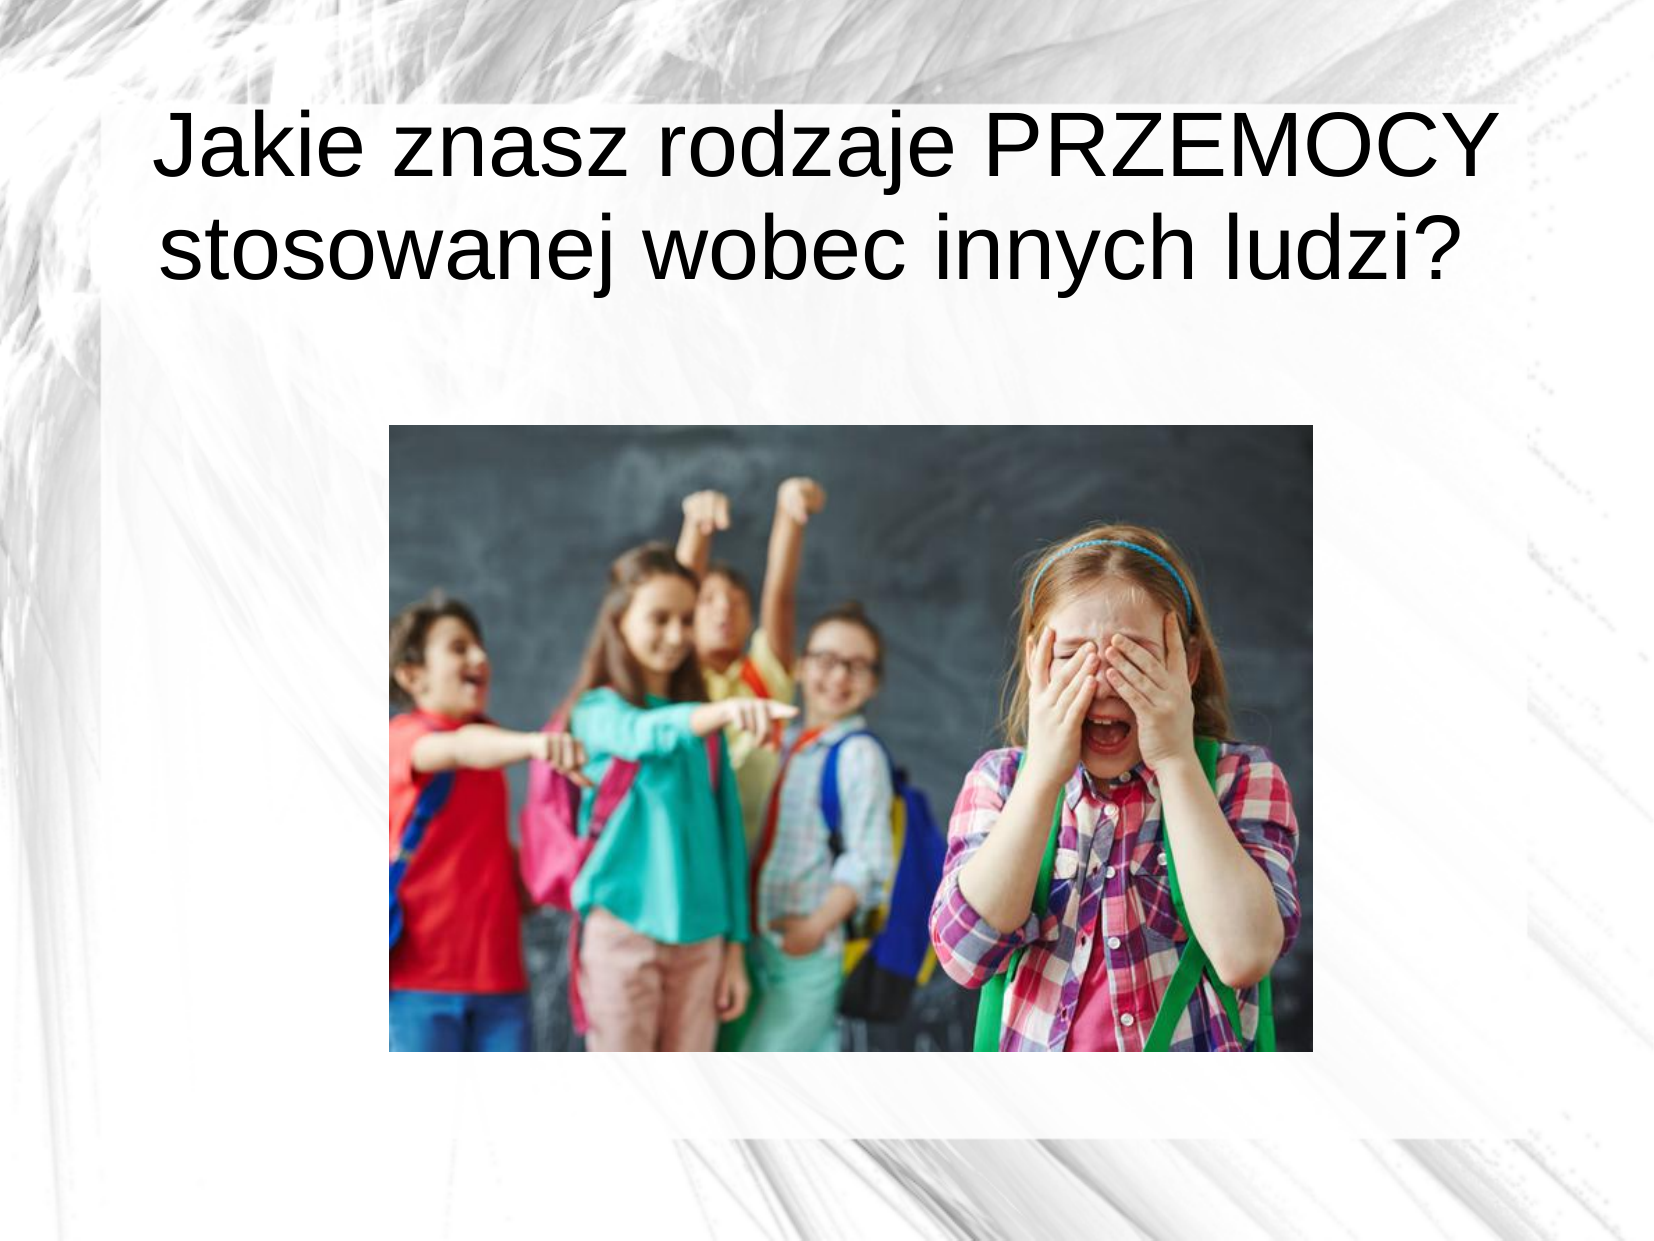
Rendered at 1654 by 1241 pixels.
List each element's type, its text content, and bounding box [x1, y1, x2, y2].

picture [0, 0, 1654, 1241]
title Jakie znasz rodzaje PRZEMOCY stosowanej wobec innych ludzi? [118, 93, 1506, 299]
